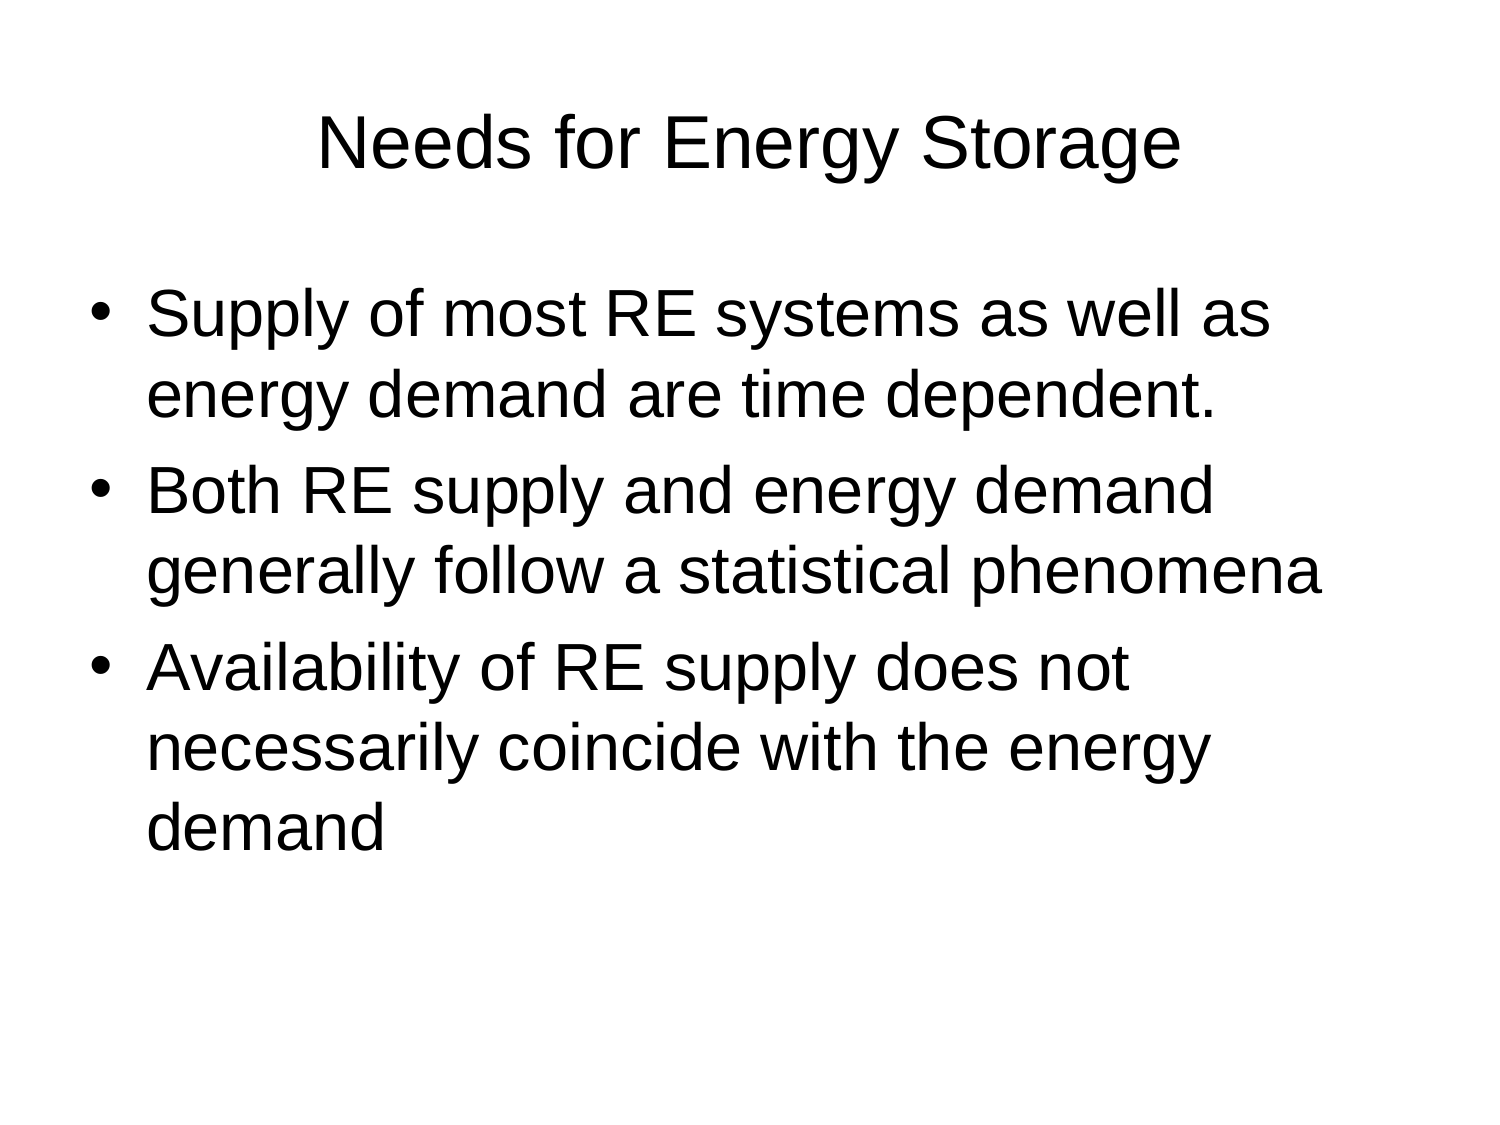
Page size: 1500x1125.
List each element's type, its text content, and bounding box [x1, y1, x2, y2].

title Needs for Energy Storage [75, 45, 1426, 233]
list Supply of most RE systems as well as energy demand are time dependent. Both RE supply and energy demand generally follow a statistical phenomena Availability of RE supply does not necessarily coincide with the energy demand [75, 262, 1426, 1005]
